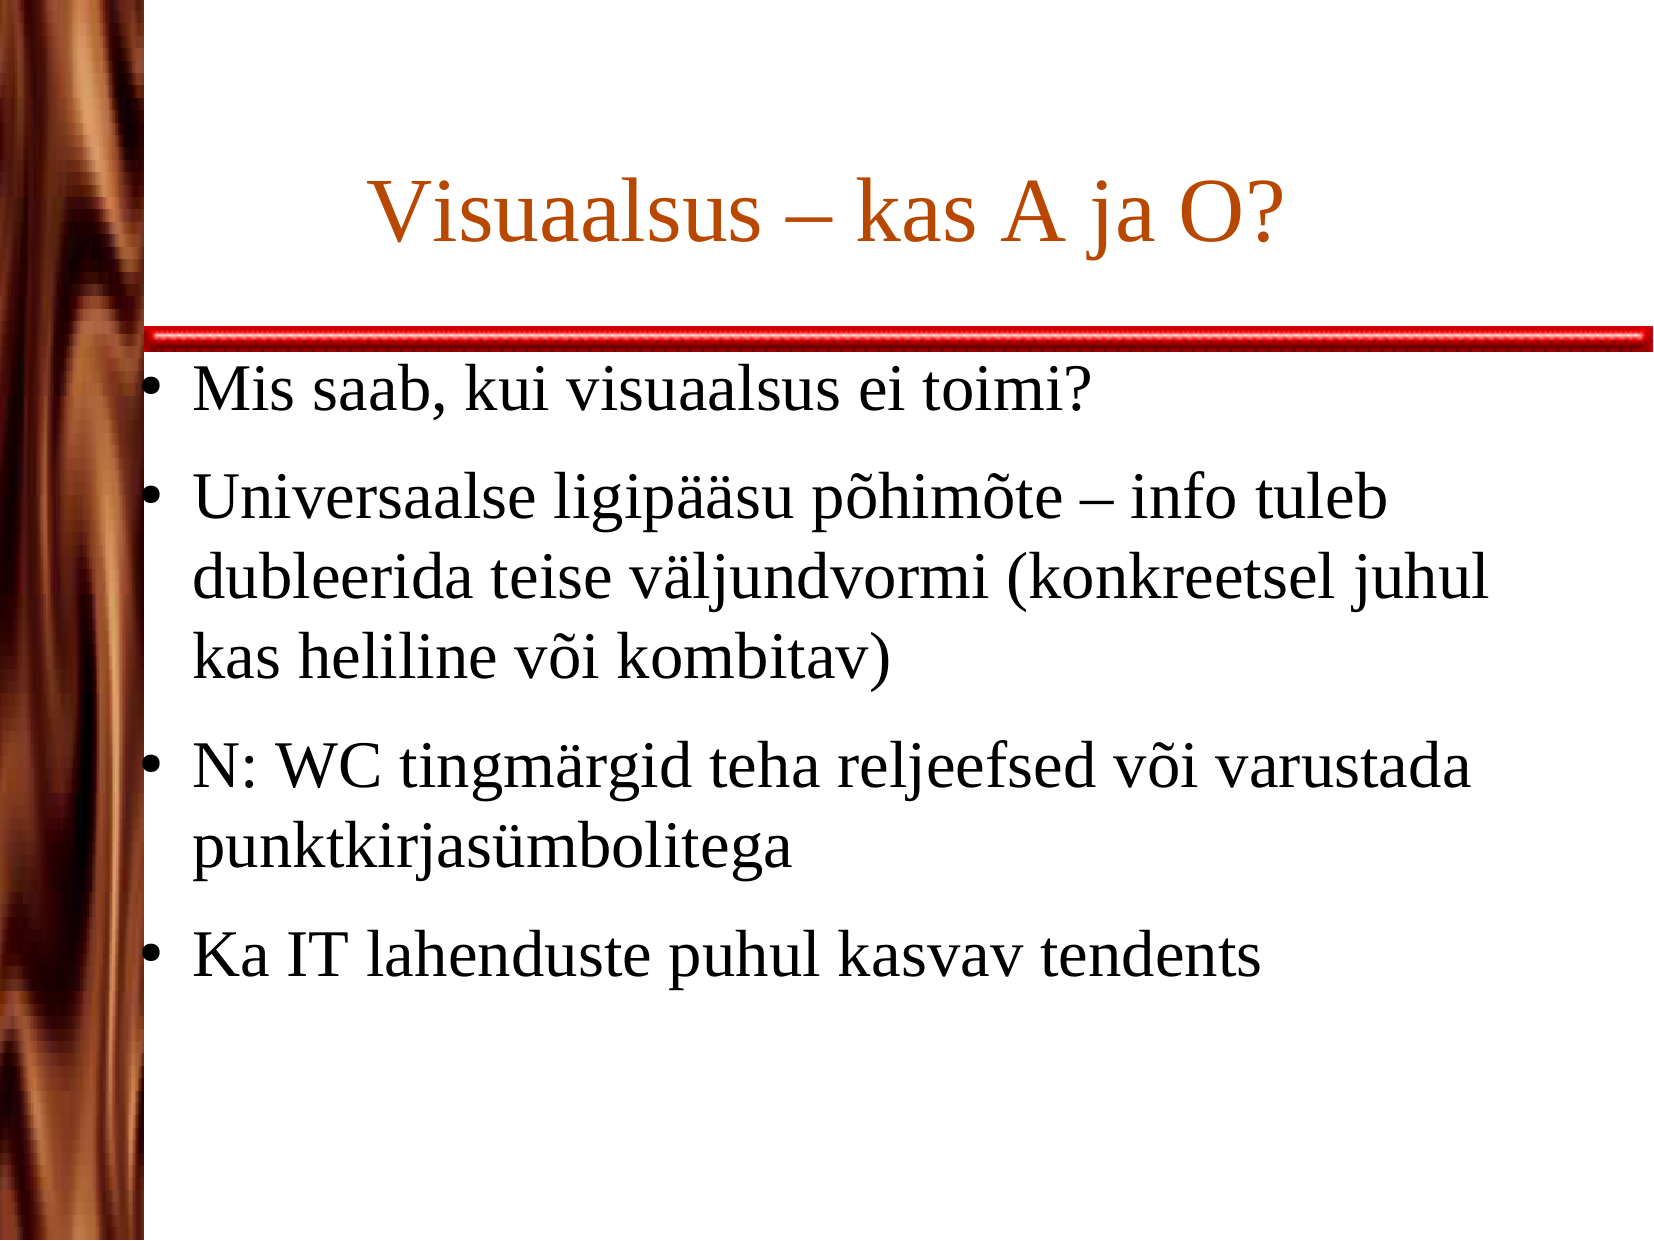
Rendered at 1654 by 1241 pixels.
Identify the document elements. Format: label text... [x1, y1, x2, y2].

picture [0, 0, 1653, 1240]
list Mis saab, kui visuaalsus ei toimi? Universaalse ligipääsu põhimõte – info tuleb dubleerida teise väljundvormi (konkreetsel juhul kas heliline või kombitav) N: WC tingmärgid teha reljeefsed või varustada punktkirjasümbolitega Ka IT lahenduste puhul kasvav tendents [121, 344, 1533, 1126]
title Visuaalsus – kas A ja O? [121, 100, 1533, 312]
